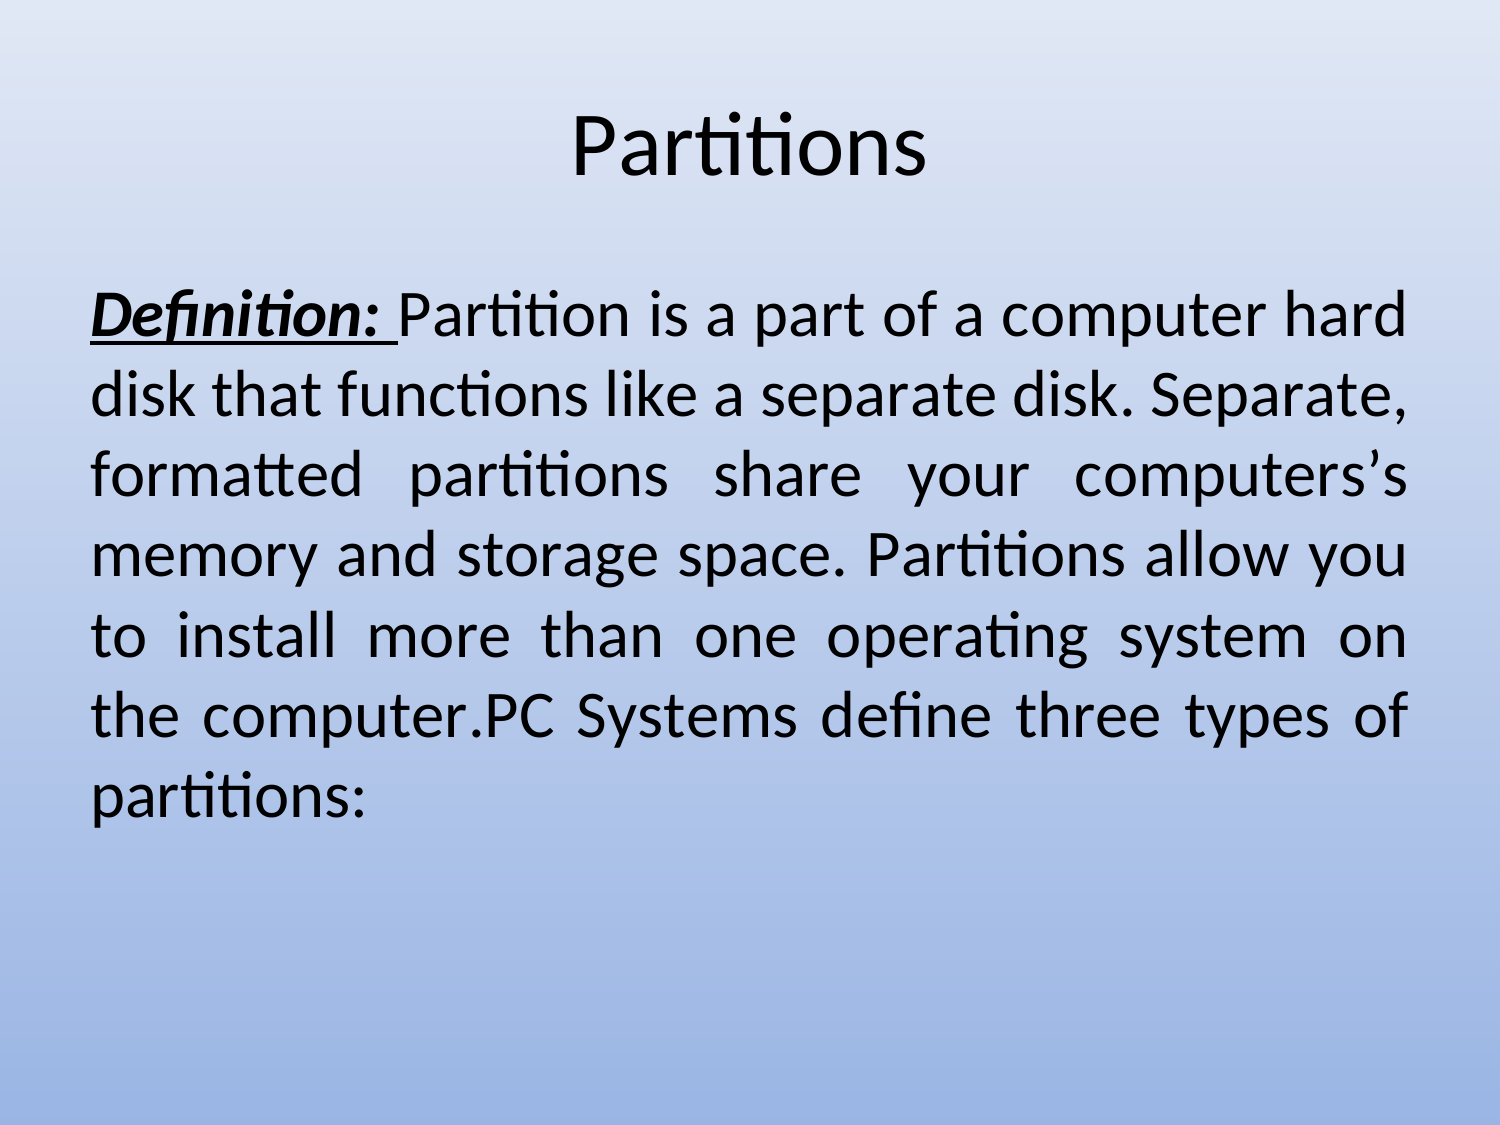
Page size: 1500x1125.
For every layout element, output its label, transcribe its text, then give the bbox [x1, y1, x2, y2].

title Partitions [75, 45, 1426, 233]
list Definition: Partition is a part of a computer hard disk that functions like a separate disk. Separate, formatted partitions share your computers’s memory and storage space. Partitions allow you to install more than one operating system on the computer.PC Systems define three types of partitions: [75, 262, 1426, 1005]
